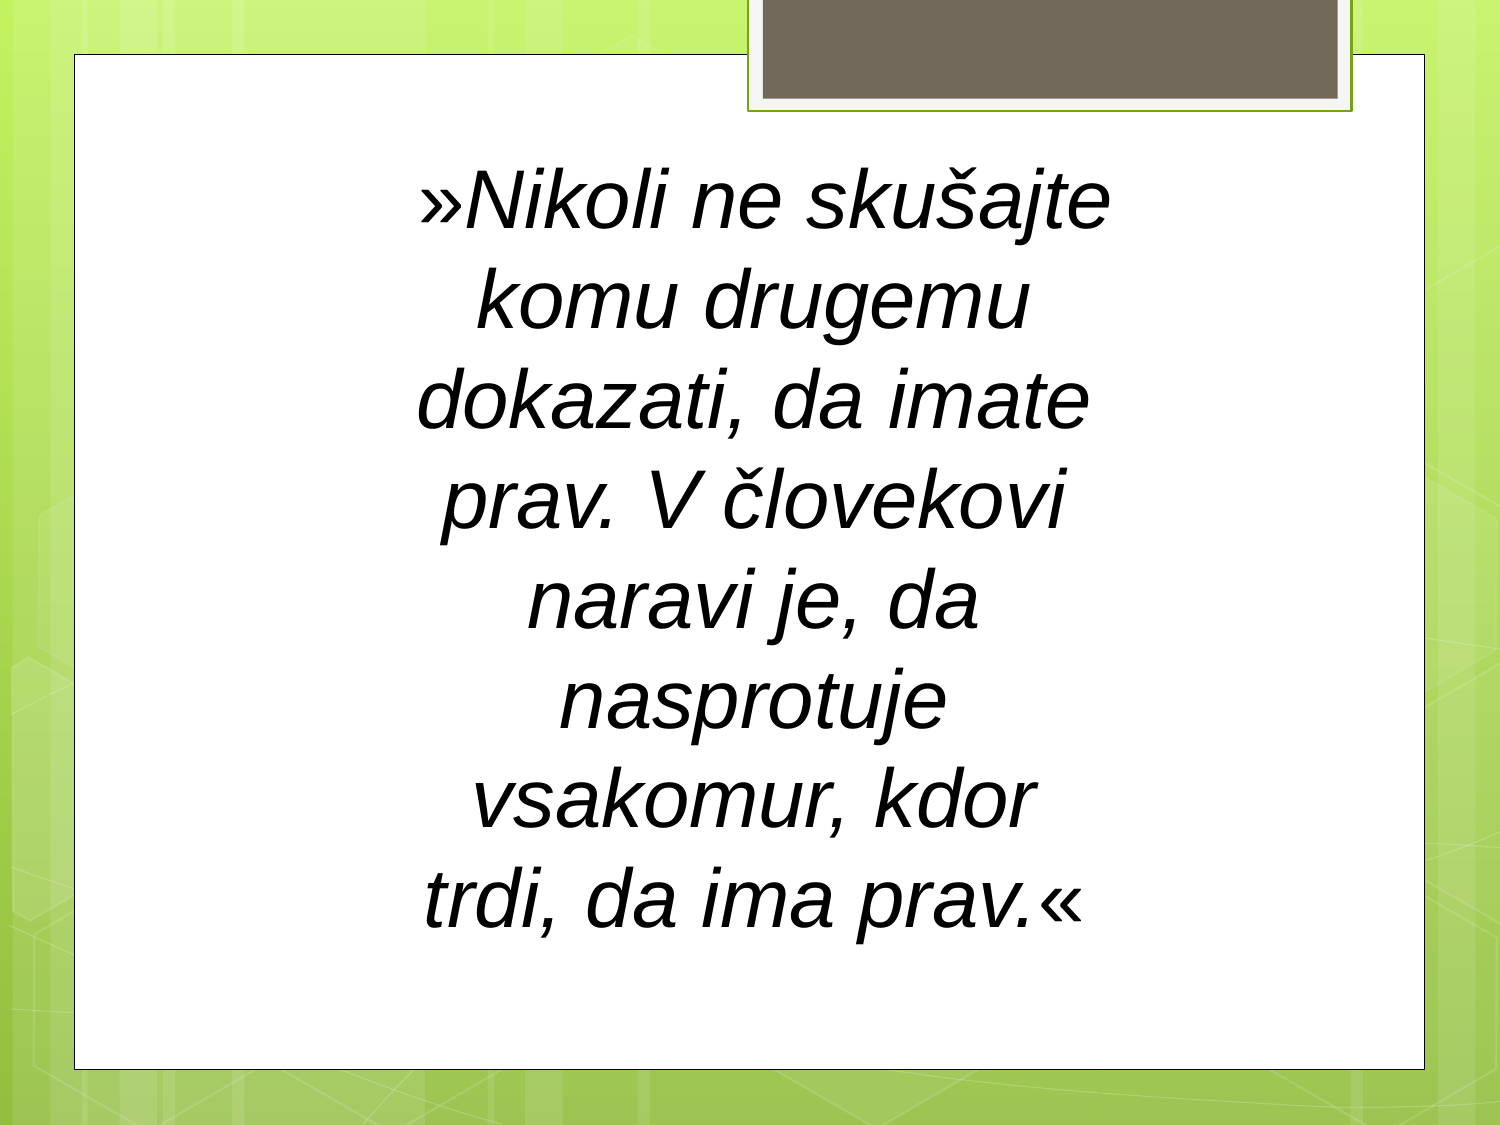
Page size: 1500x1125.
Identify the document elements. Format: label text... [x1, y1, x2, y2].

text_box »Nikoli ne skušajte komu drugemu dokazati, da imate prav. V človekovi naravi je, da nasprotuje vsakomur, kdor trdi, da ima prav.« [379, 137, 1130, 953]
